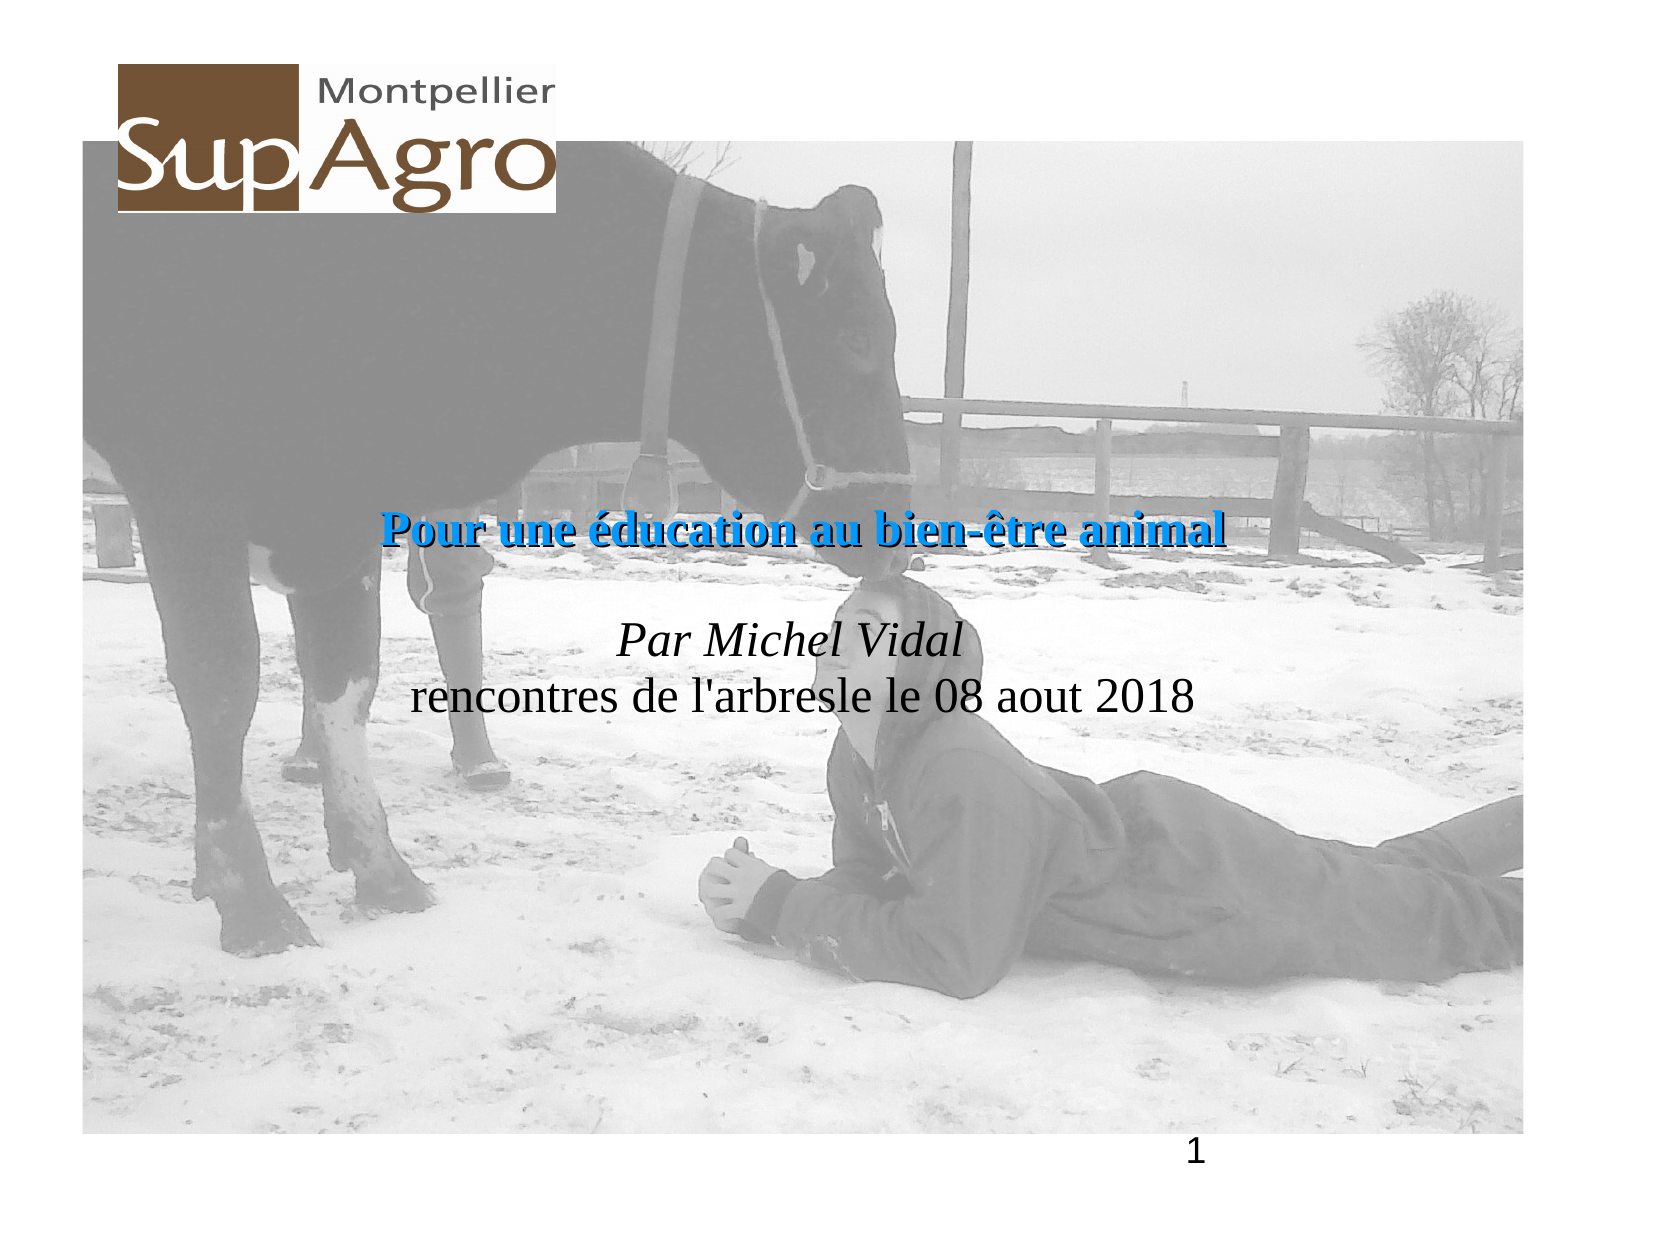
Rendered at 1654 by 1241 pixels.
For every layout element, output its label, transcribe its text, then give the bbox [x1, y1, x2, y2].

picture [118, 64, 556, 213]
text_box Pour une éducation au bien-être animal Par Michel Vidal rencontres de l'arbresle le 08 aout 2018 [82, 141, 1524, 1134]
